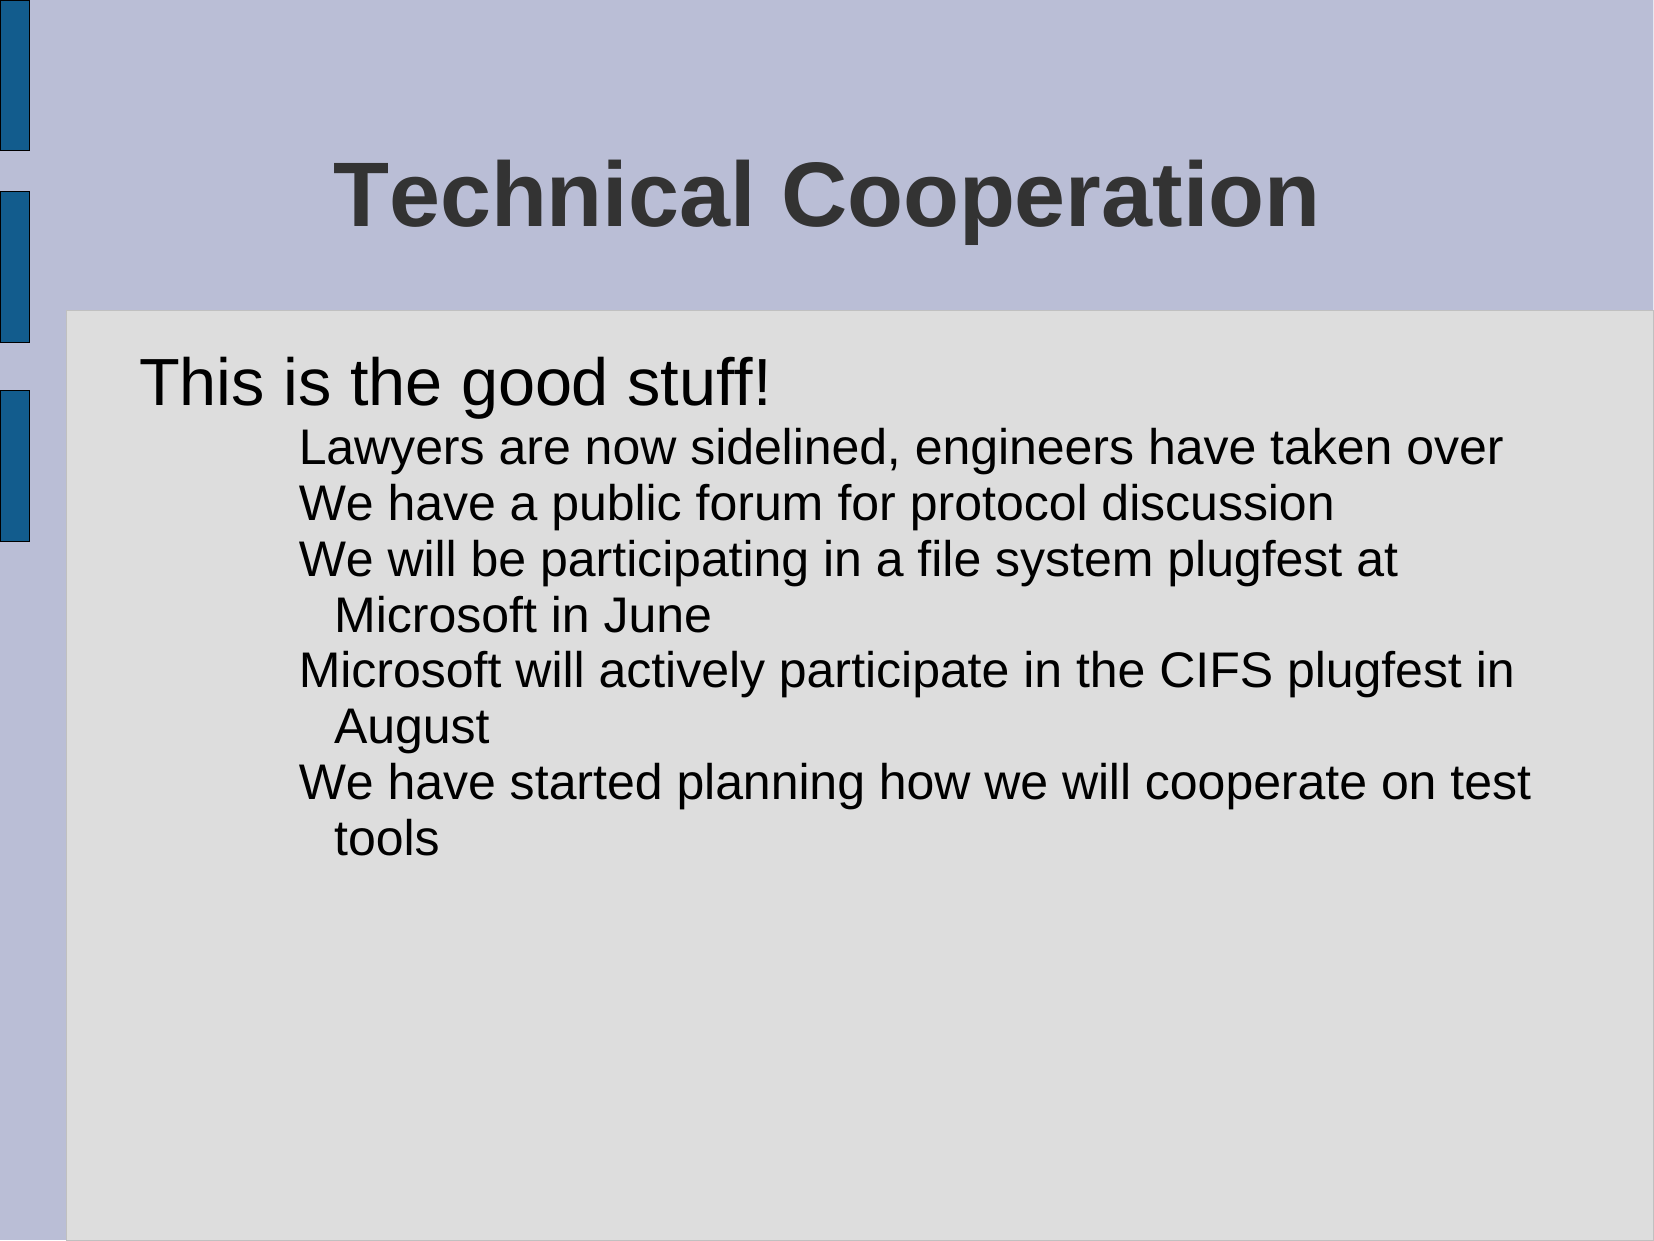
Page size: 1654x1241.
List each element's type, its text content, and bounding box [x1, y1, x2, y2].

title Technical Cooperation [121, 98, 1534, 291]
list This is the good stuff! Lawyers are now sidelined, engineers have taken over We have a public forum for protocol discussion We will be participating in a file system plugfest at Microsoft in June Microsoft will actively participate in the CIFS plugfest in August We have started planning how we will cooperate on test tools [121, 344, 1534, 1112]
